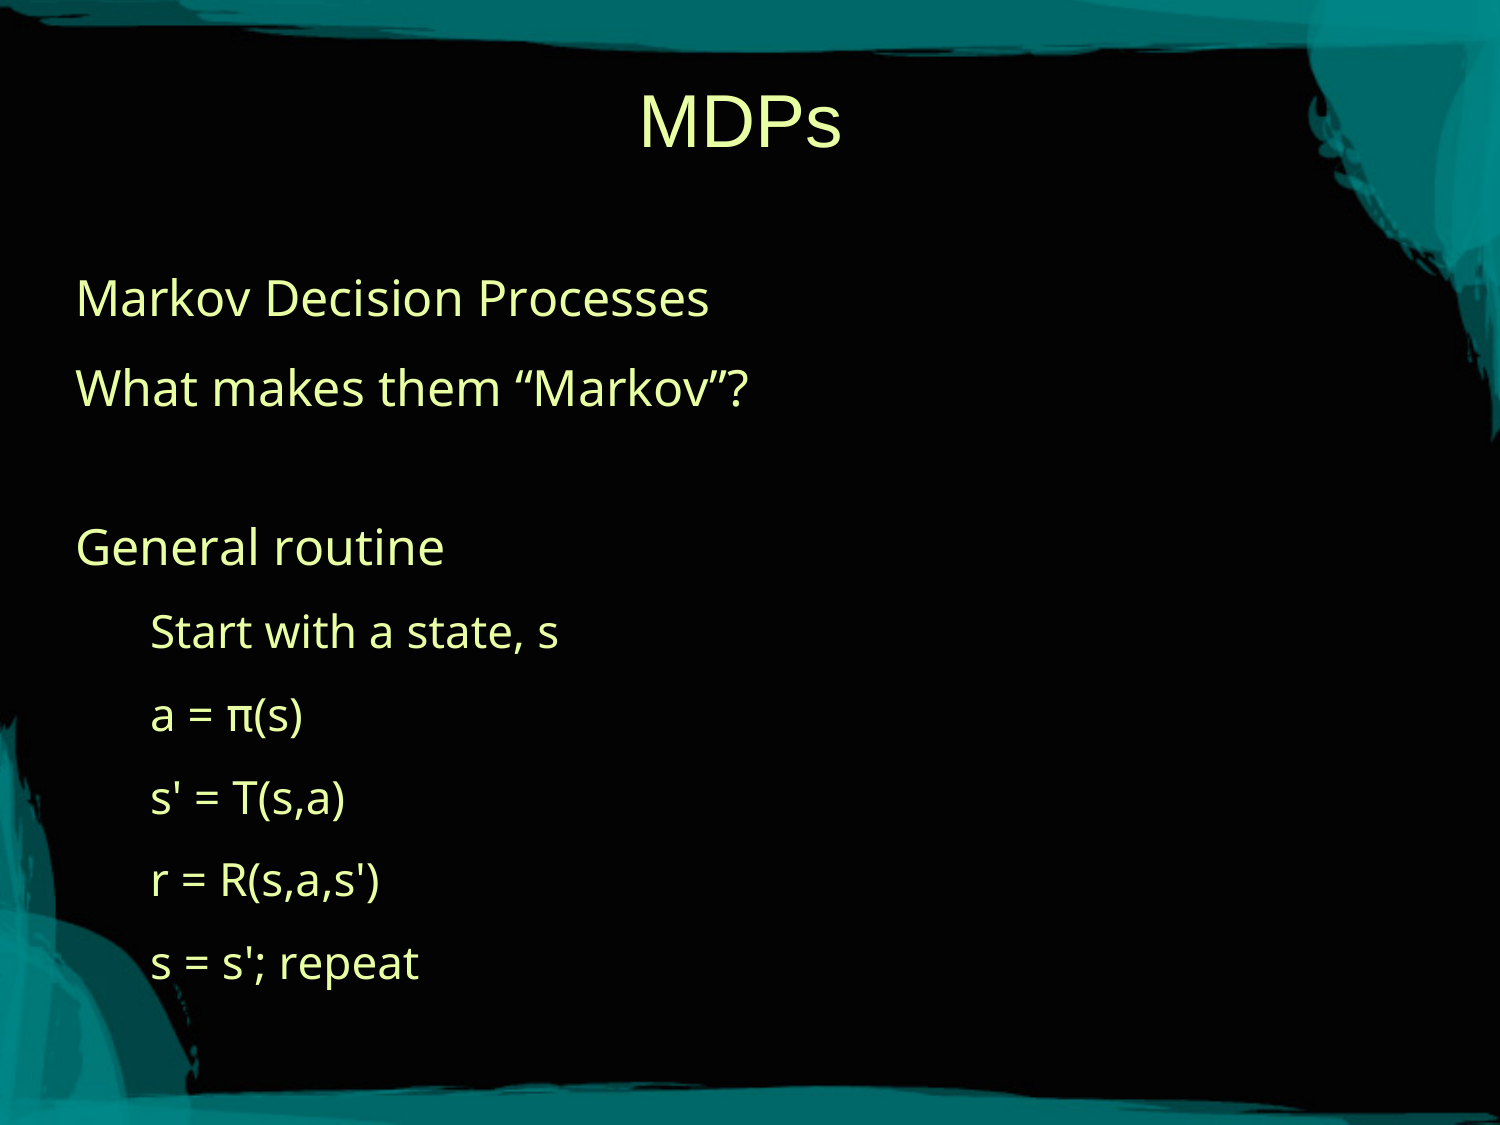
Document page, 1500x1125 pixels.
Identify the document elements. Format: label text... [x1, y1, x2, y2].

title MDPs [240, 7, 1241, 236]
picture [0, 0, 1500, 1125]
list Markov Decision Processes What makes them “Markov”? General routine Start with a state, s a = π(s) s' = T(s,a) r = R(s,a,s') s = s'; repeat [75, 263, 1425, 1111]
